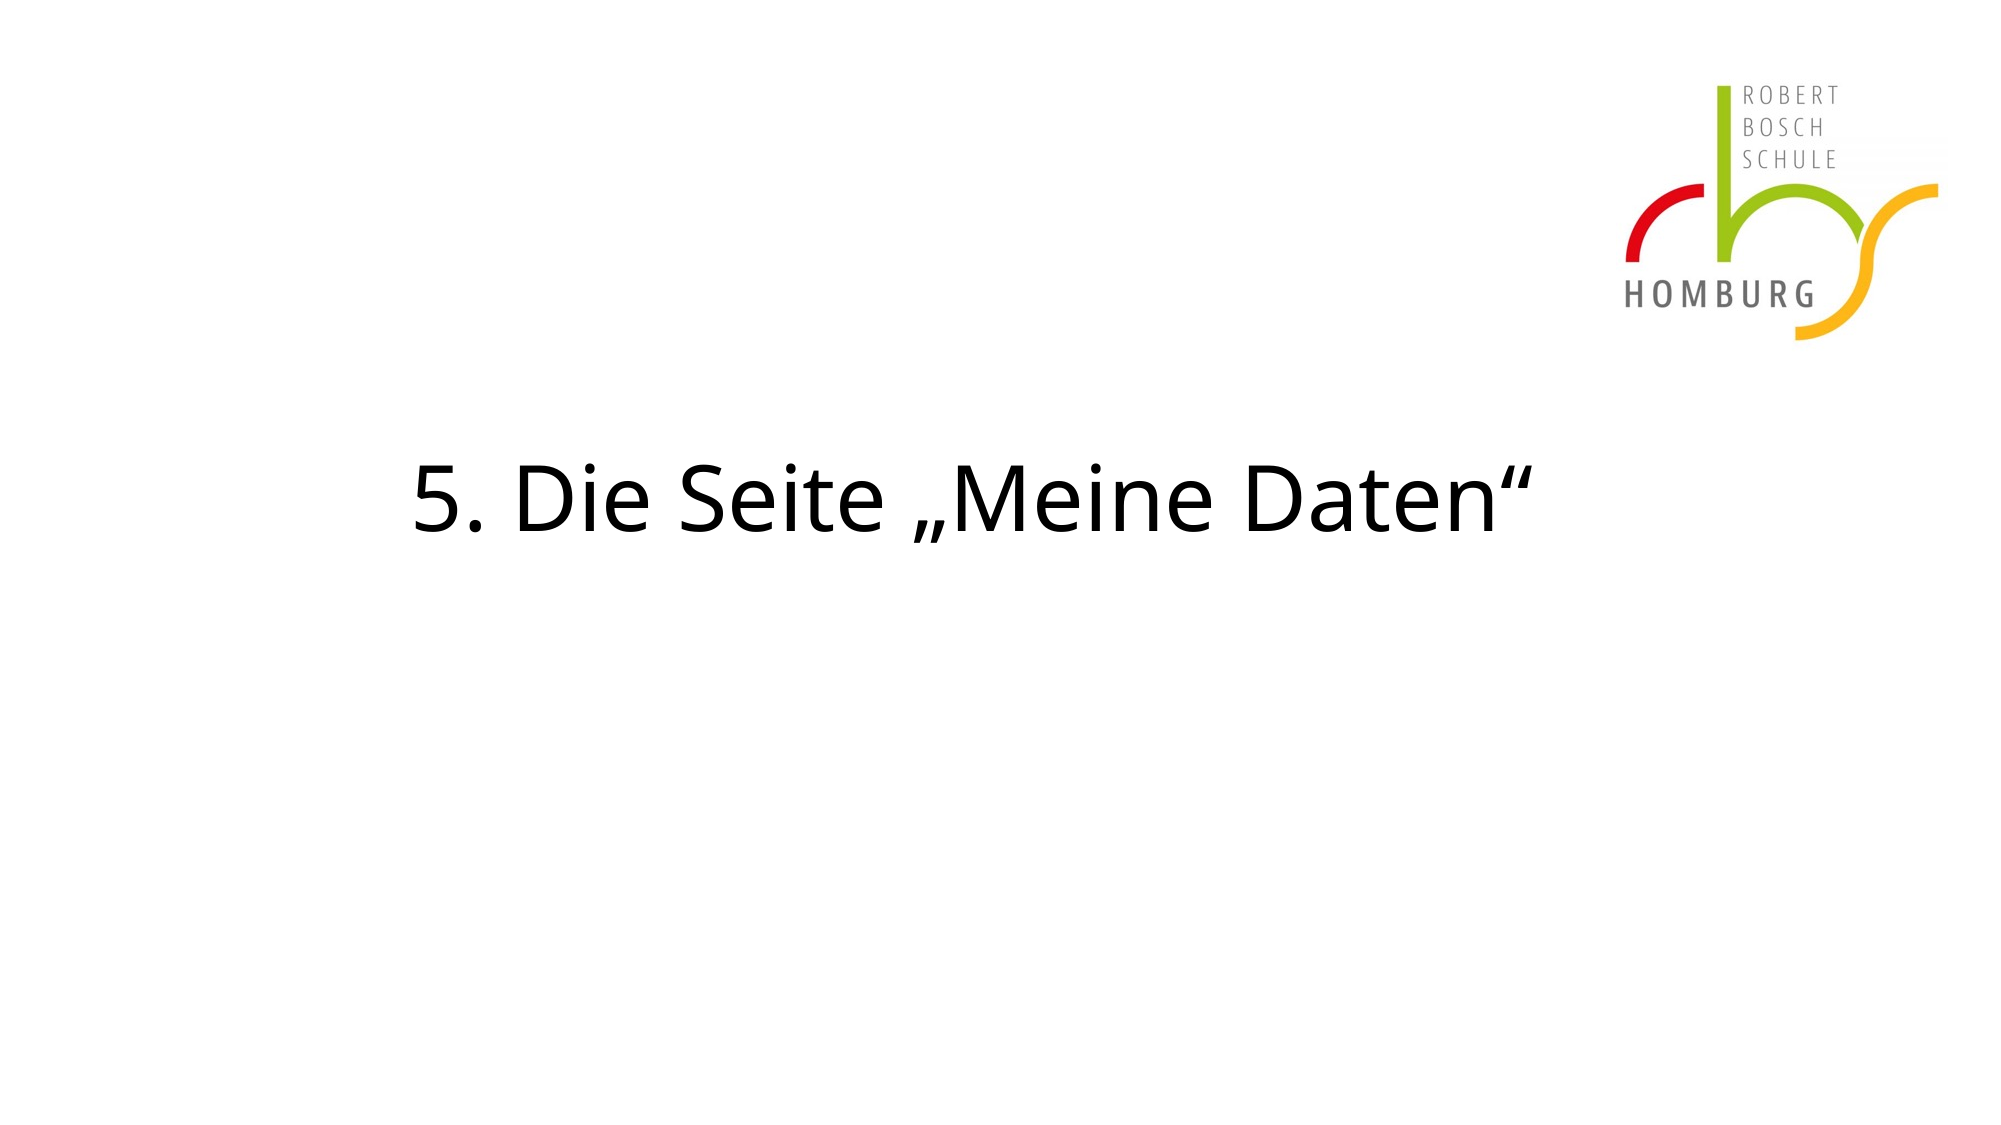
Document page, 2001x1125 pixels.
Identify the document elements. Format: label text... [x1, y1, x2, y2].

text_box 5. Die Seite „Meine Daten“ [222, 444, 1723, 837]
picture [1616, 47, 1948, 379]
